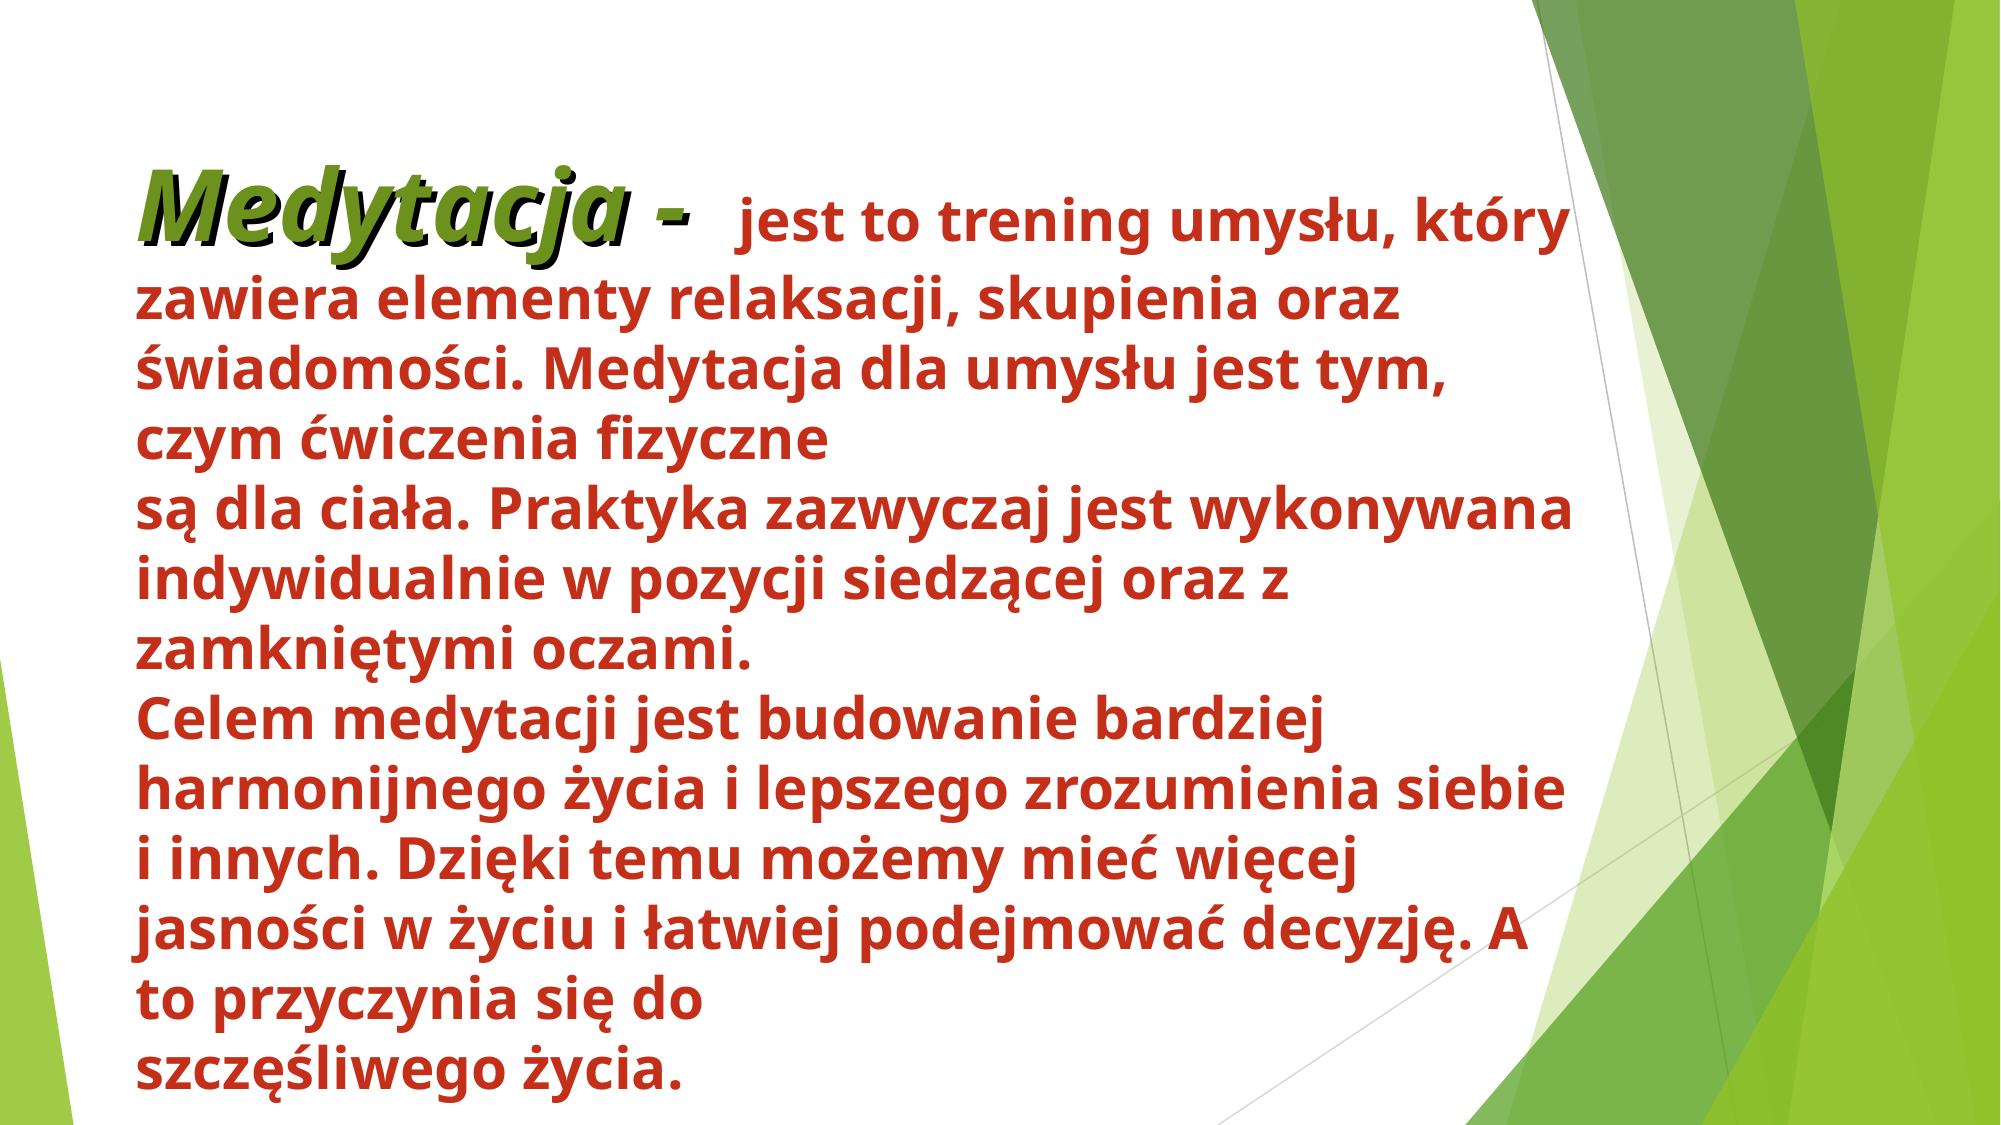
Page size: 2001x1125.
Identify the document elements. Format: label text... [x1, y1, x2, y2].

text_box Medytacja - jest to trening umysłu, który zawiera elementy relaksacji, skupienia oraz świadomości. Medytacja dla umysłu jest tym, czym ćwiczenia fizyczne są dla ciała. Praktyka zazwyczaj jest wykonywana indywidualnie w pozycji siedzącej oraz z zamkniętymi oczami. Celem medytacji jest budowanie bardziej harmonijnego życia i lepszego zrozumienia siebie i innych. Dzięki temu możemy mieć więcej jasności w życiu i łatwiej podejmować decyzję. A to przyczynia się do szczęśliwego życia. [120, 133, 1615, 977]
